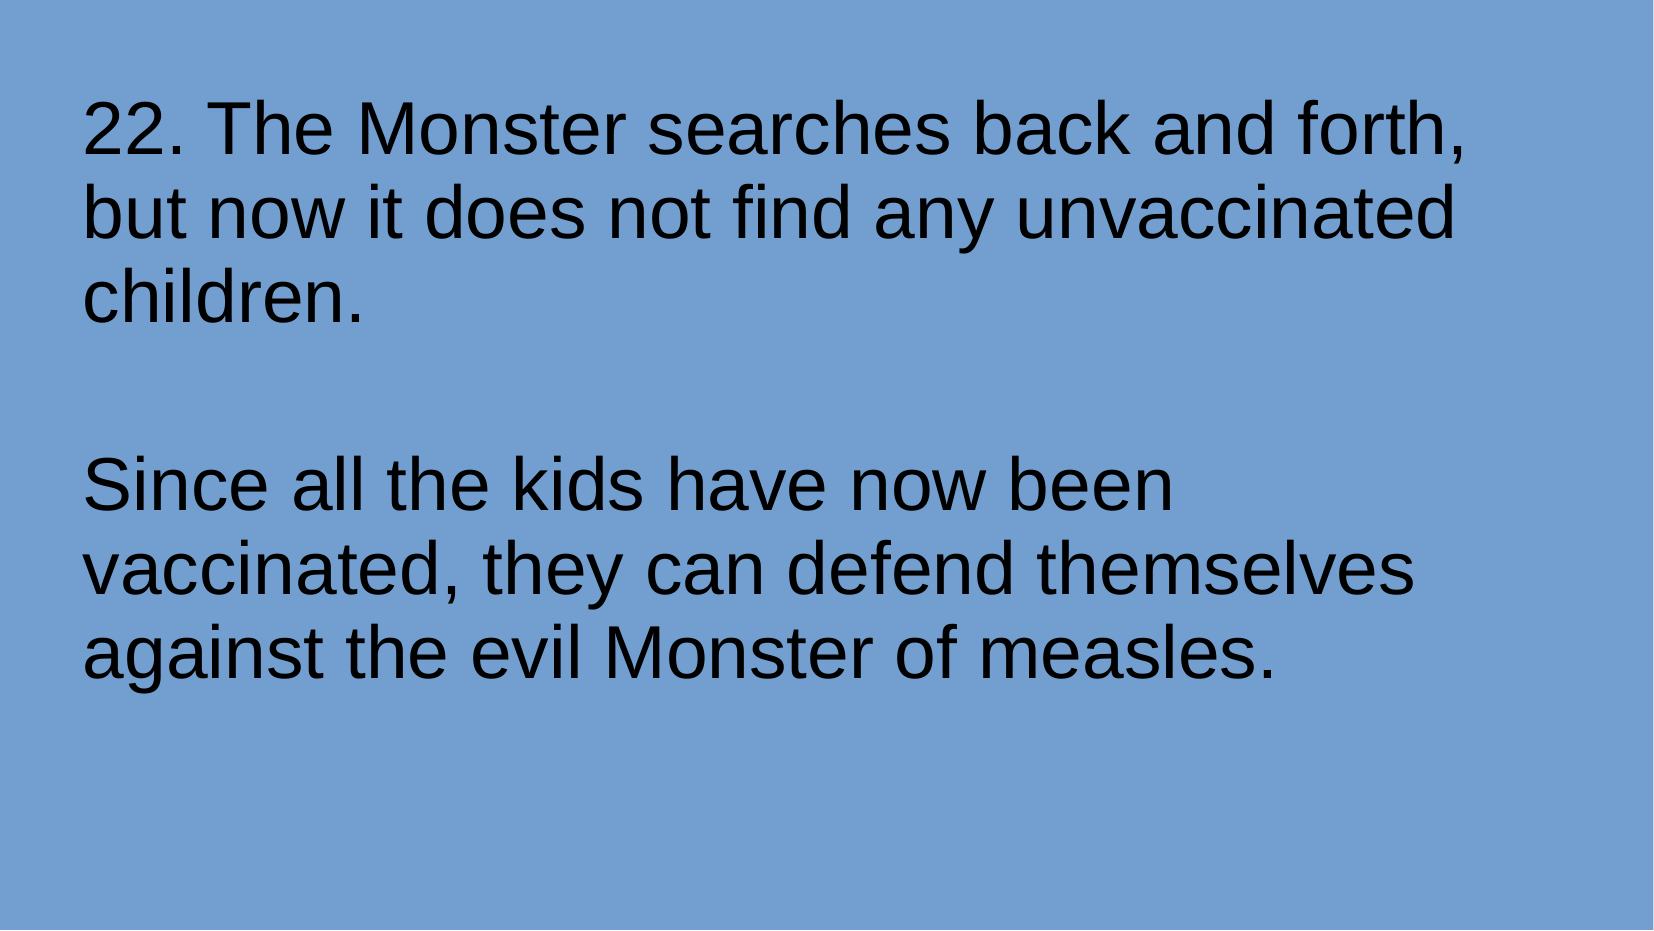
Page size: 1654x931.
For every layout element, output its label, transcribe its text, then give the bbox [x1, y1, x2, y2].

list 22. The Monster searches back and forth, but now it does not find any unvaccinated children. Since all the kids have now been vaccinated, they can defend themselves against the evil Monster of measles. [82, 86, 1571, 804]
